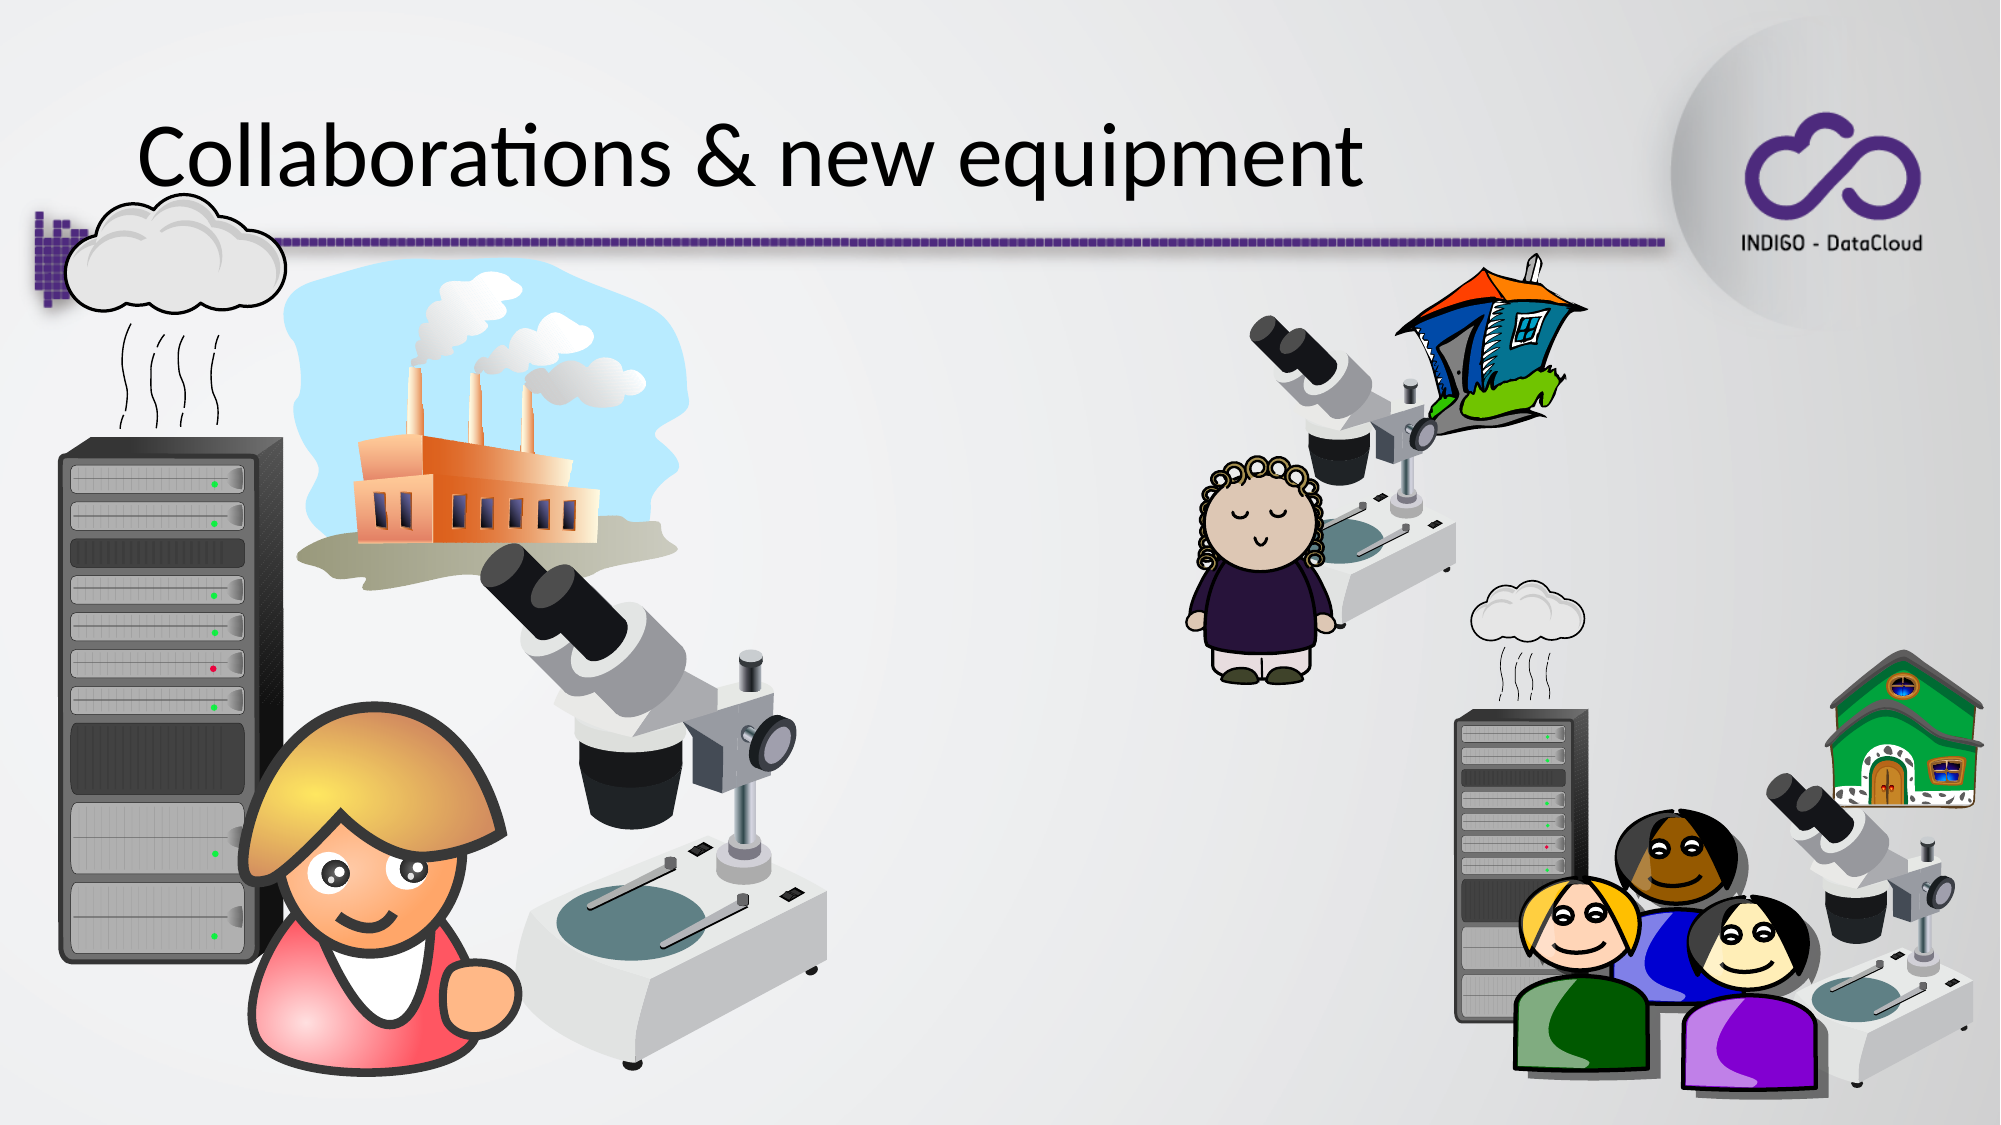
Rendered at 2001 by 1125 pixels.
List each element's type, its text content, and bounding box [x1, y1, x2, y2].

picture [0, 0, 2000, 1125]
title Collaborations & new equipment [326, 55, 1863, 273]
